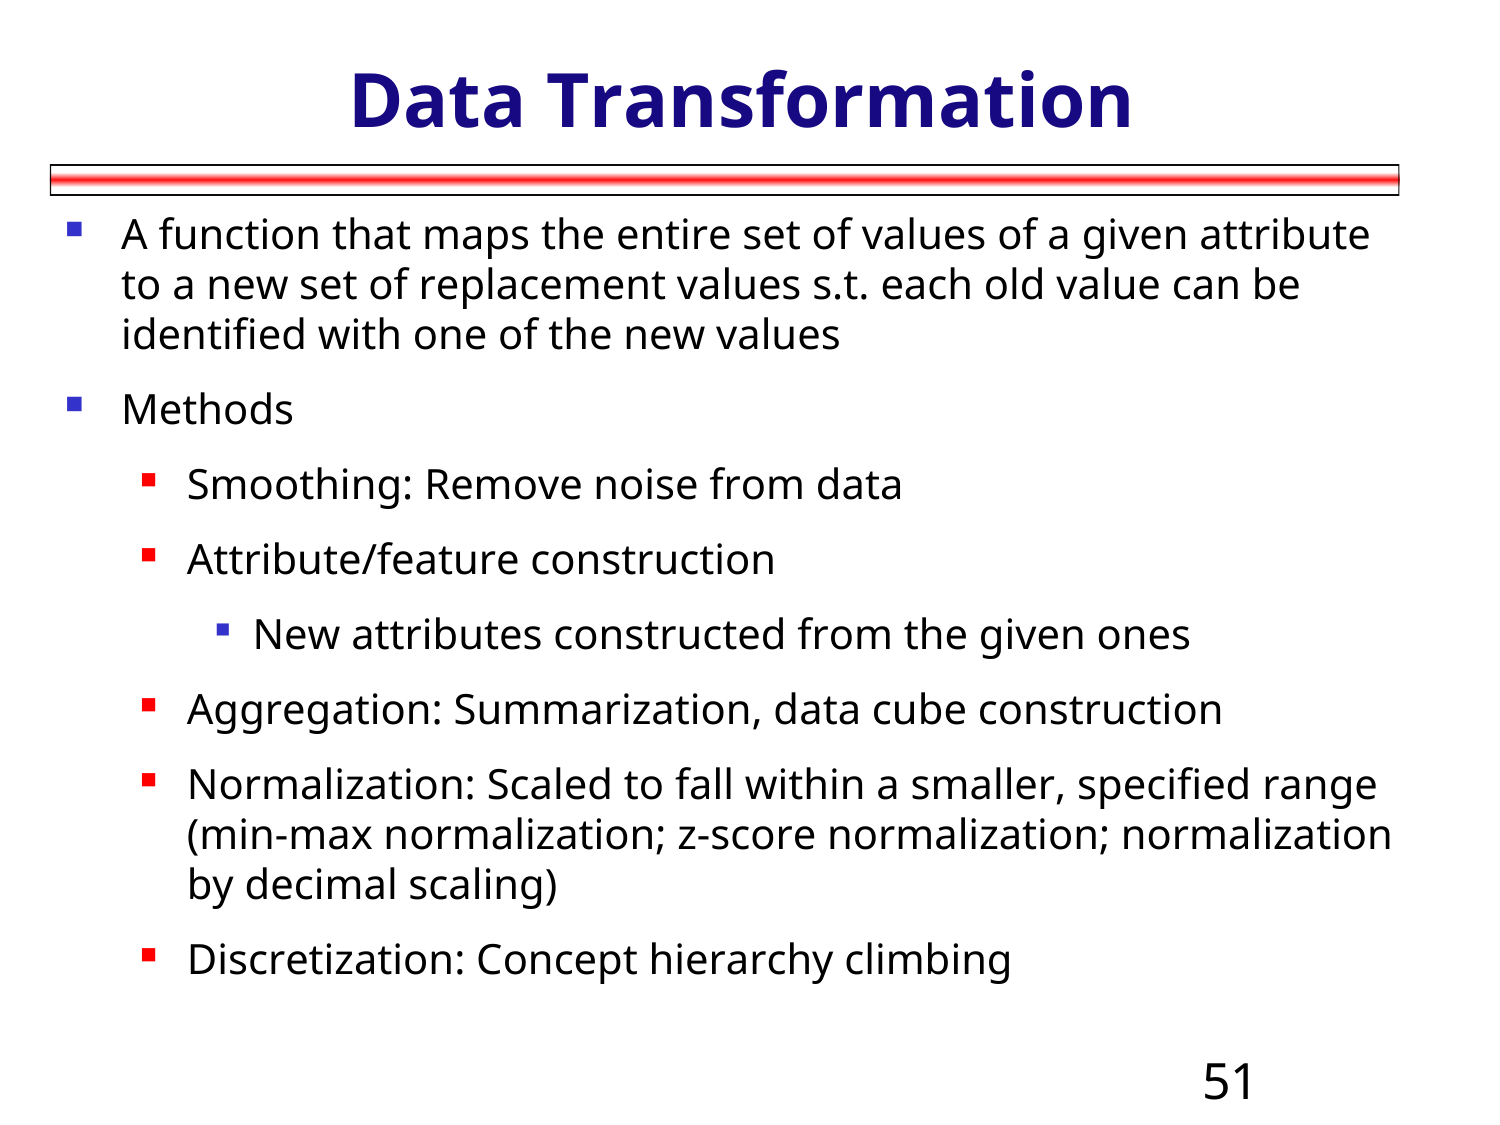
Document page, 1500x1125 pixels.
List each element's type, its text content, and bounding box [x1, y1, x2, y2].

text_box <number> [1187, 1062, 1500, 1125]
title Data Transformation [81, 44, 1403, 150]
list A function that maps the entire set of values of a given attribute to a new set of replacement values s.t. each old value can be identified with one of the new values Methods Smoothing: Remove noise from data Attribute/feature construction New attributes constructed from the given ones Aggregation: Summarization, data cube construction Normalization: Scaled to fall within a smaller, specified range (min-max normalization; z-score normalization; normalization by decimal scaling) Discretization: Concept hierarchy climbing [49, 200, 1413, 1076]
